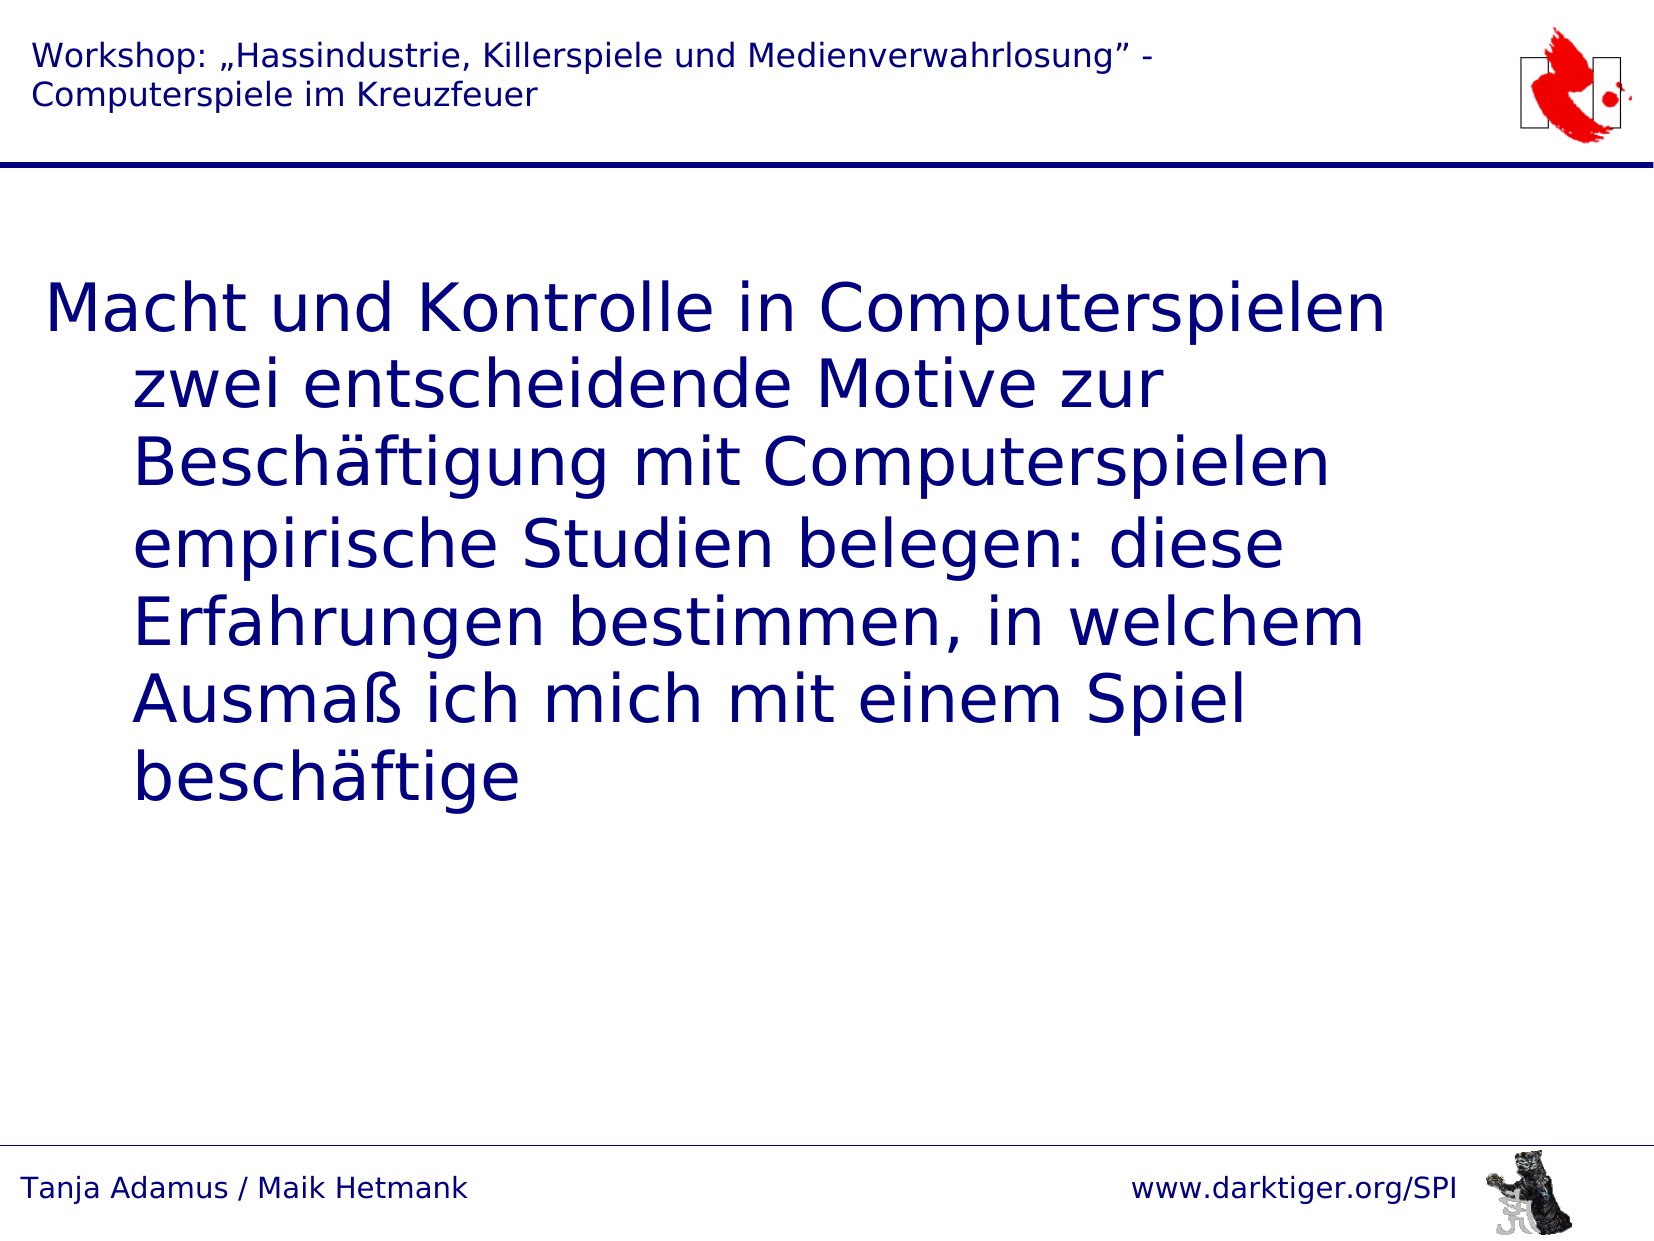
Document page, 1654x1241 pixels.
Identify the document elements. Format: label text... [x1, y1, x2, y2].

text_box zwei entscheidende Motive zur Beschäftigung mit Computerspielen [118, 338, 1595, 498]
text_box empirische Studien belegen: diese Erfahrungen bestimmen, in welchem Ausmaß ich mich mit einem Spiel beschäftige [118, 498, 1595, 824]
picture [1486, 1150, 1572, 1235]
text_box Workshop: „Hassindustrie, Killerspiele und Medienverwahrlosung” - Computerspiele im Kreuzfeuer [16, 29, 1418, 178]
text_box Macht und Kontrolle in Computerspielen [29, 261, 1595, 355]
picture [1503, 16, 1632, 148]
